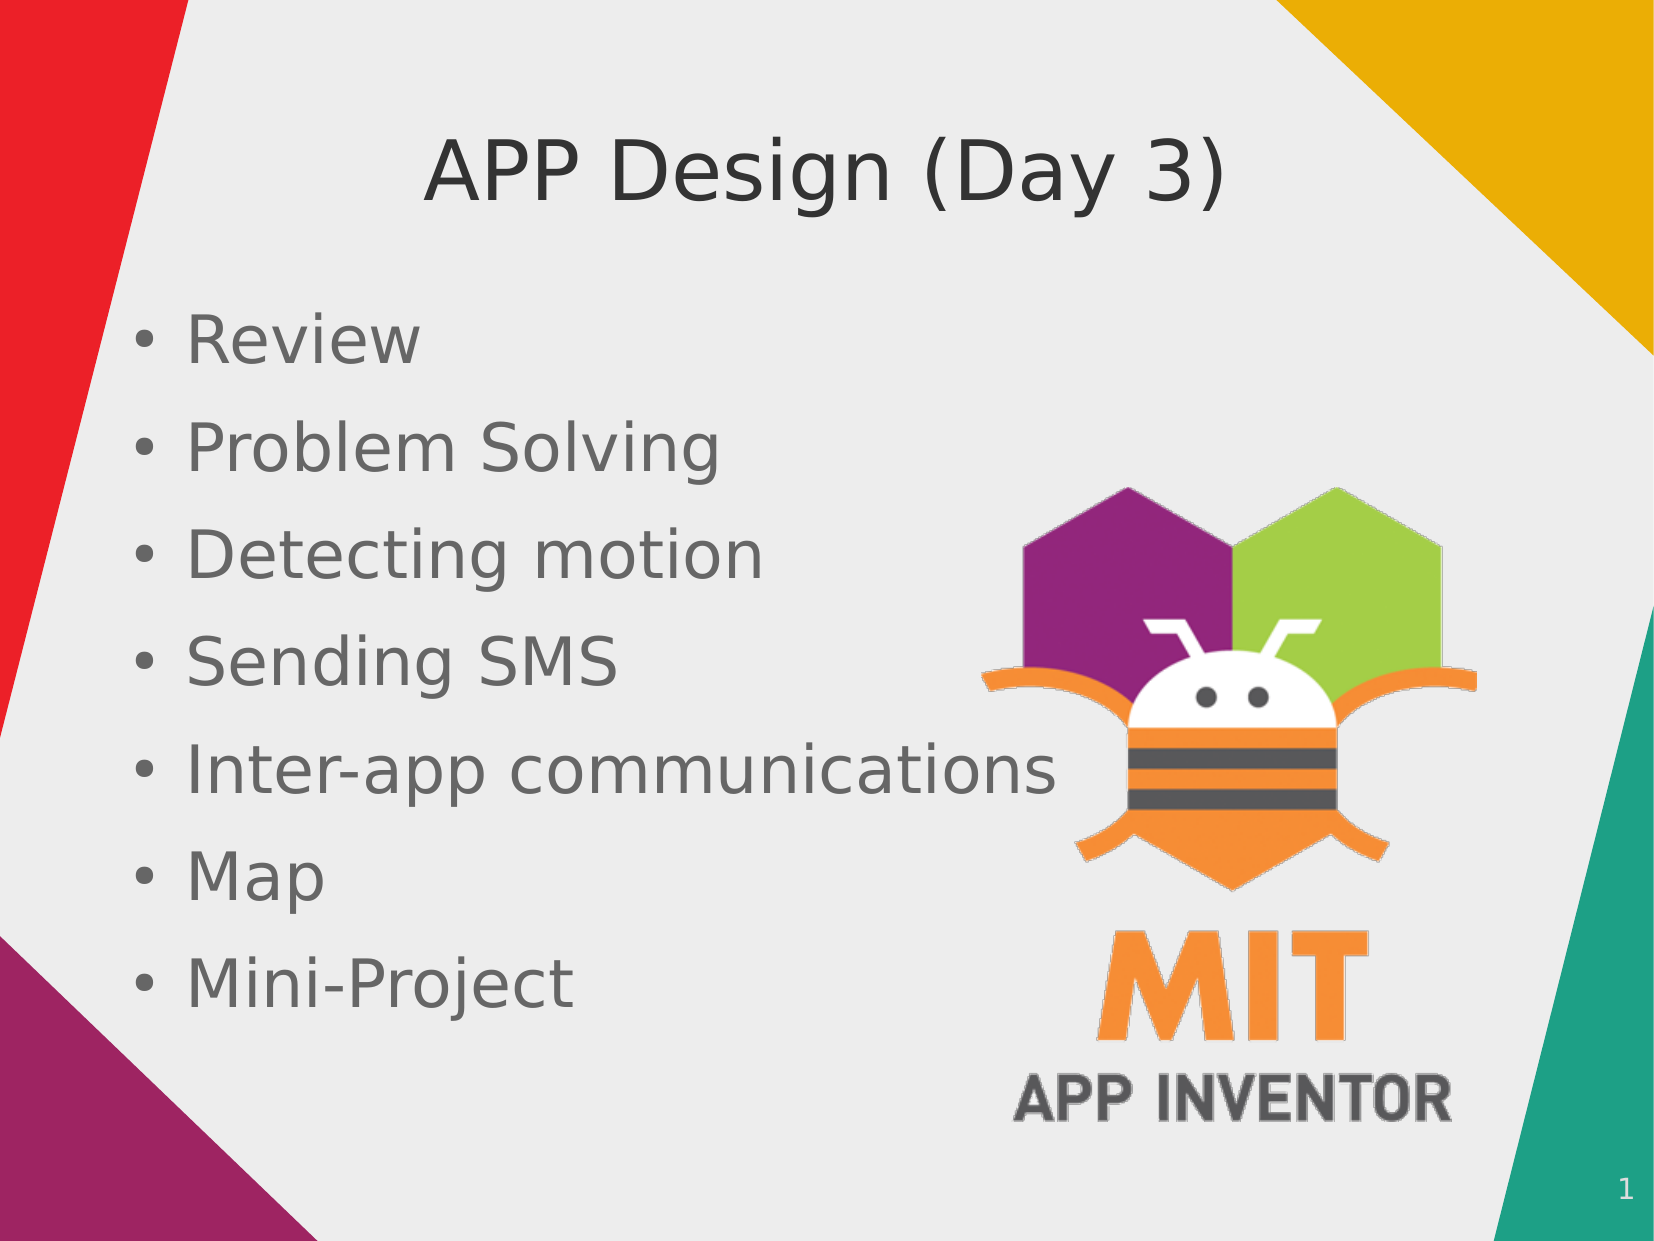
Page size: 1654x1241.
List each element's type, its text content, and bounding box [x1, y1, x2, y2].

list Review Problem Solving Detecting motion Sending SMS Inter-app communications Map Mini-Project [114, 302, 1539, 1033]
picture [981, 487, 1477, 1123]
title APP Design (Day 3) [114, 73, 1539, 271]
